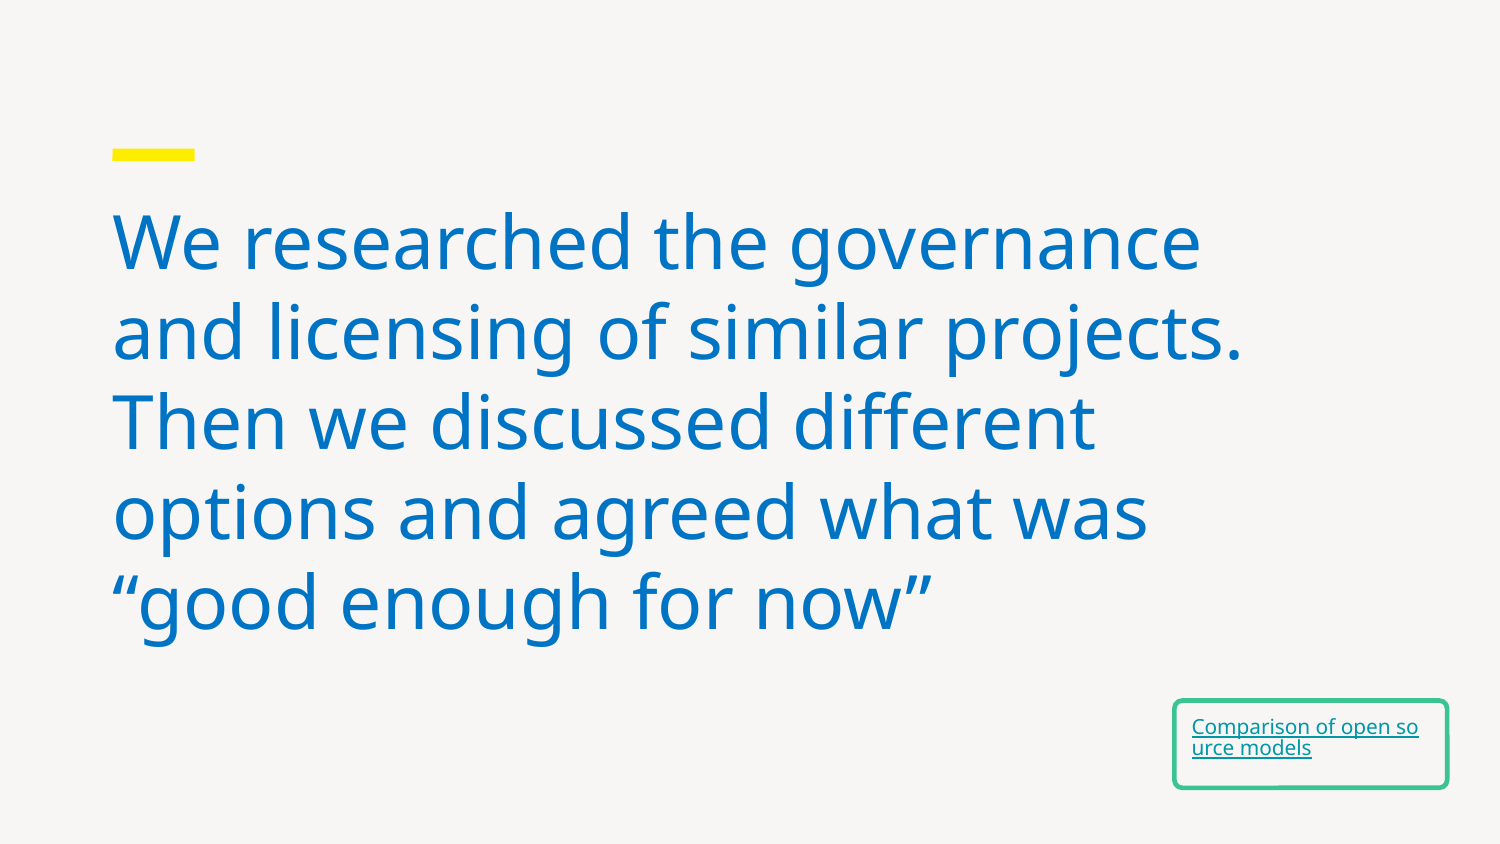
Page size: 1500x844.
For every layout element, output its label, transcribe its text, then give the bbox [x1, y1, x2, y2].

text_box Comparison of open source models [1174, 700, 1448, 788]
title We researched the governance and licensing of similar projects. Then we discussed different options and agreed what was “good enough for now” [112, 194, 1318, 632]
